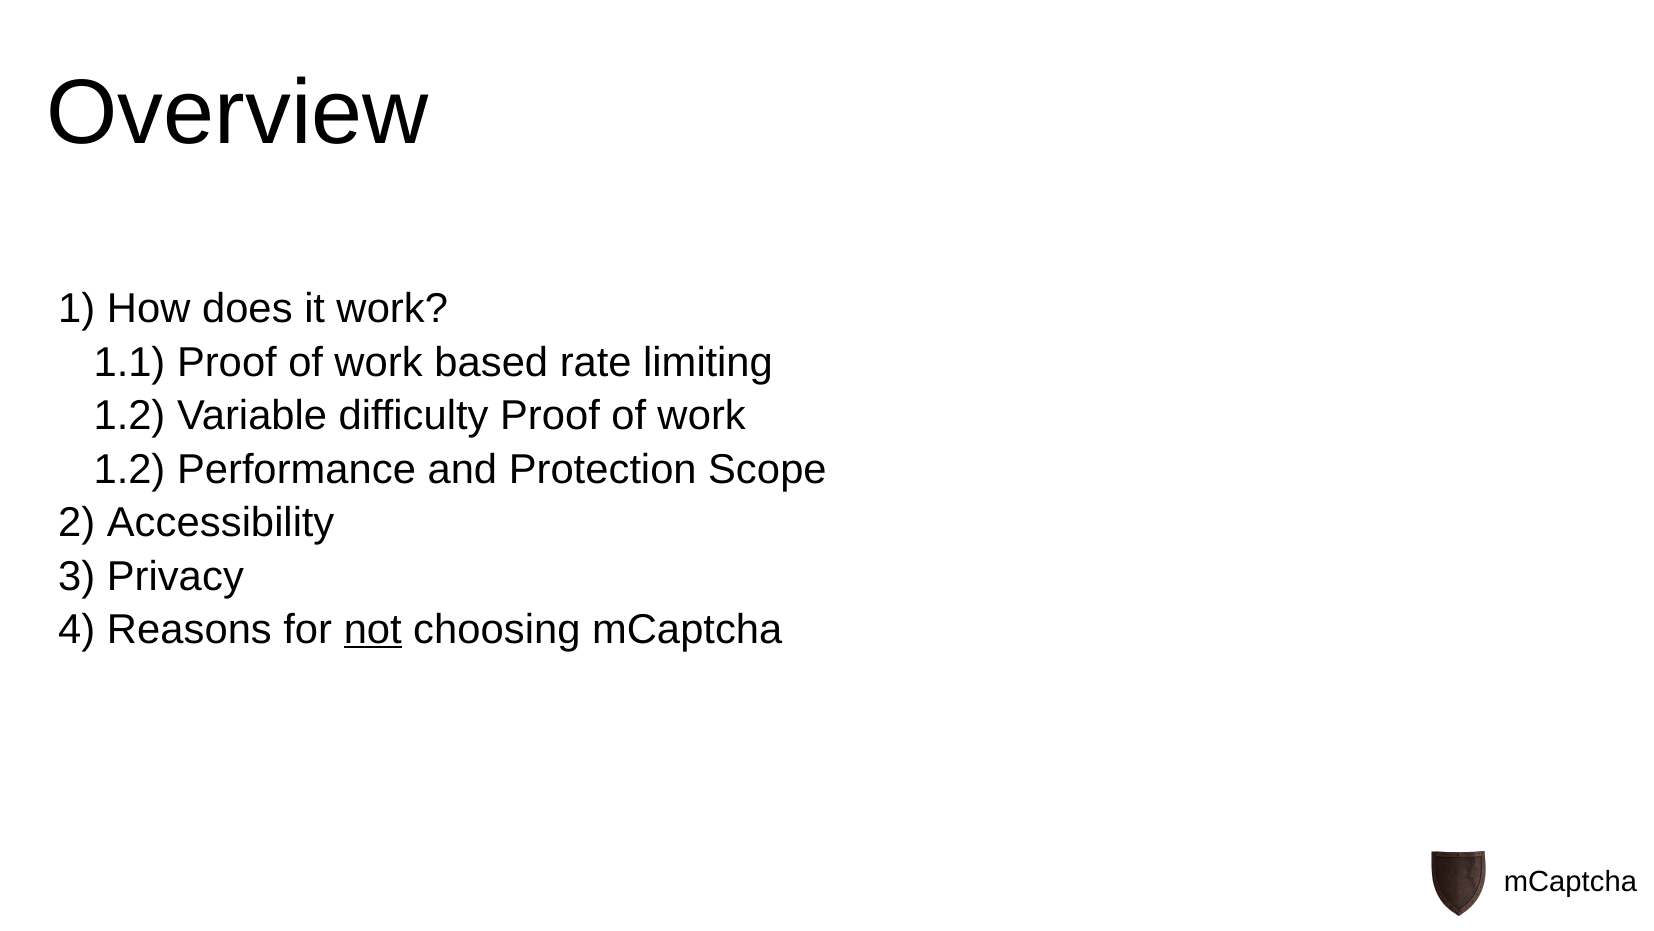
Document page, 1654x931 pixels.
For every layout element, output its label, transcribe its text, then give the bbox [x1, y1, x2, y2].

title Overview [0, 34, 476, 190]
text_box mCaptcha [1489, 857, 1654, 906]
subtitle How does it work? 1.1) Proof of work based rate limiting 1.2) Variable difficulty Proof of work 1.2) Performance and Protection Scope Accessibility Privacy Reasons for not choosing mCaptcha [58, 221, 1596, 709]
picture [1425, 846, 1493, 918]
